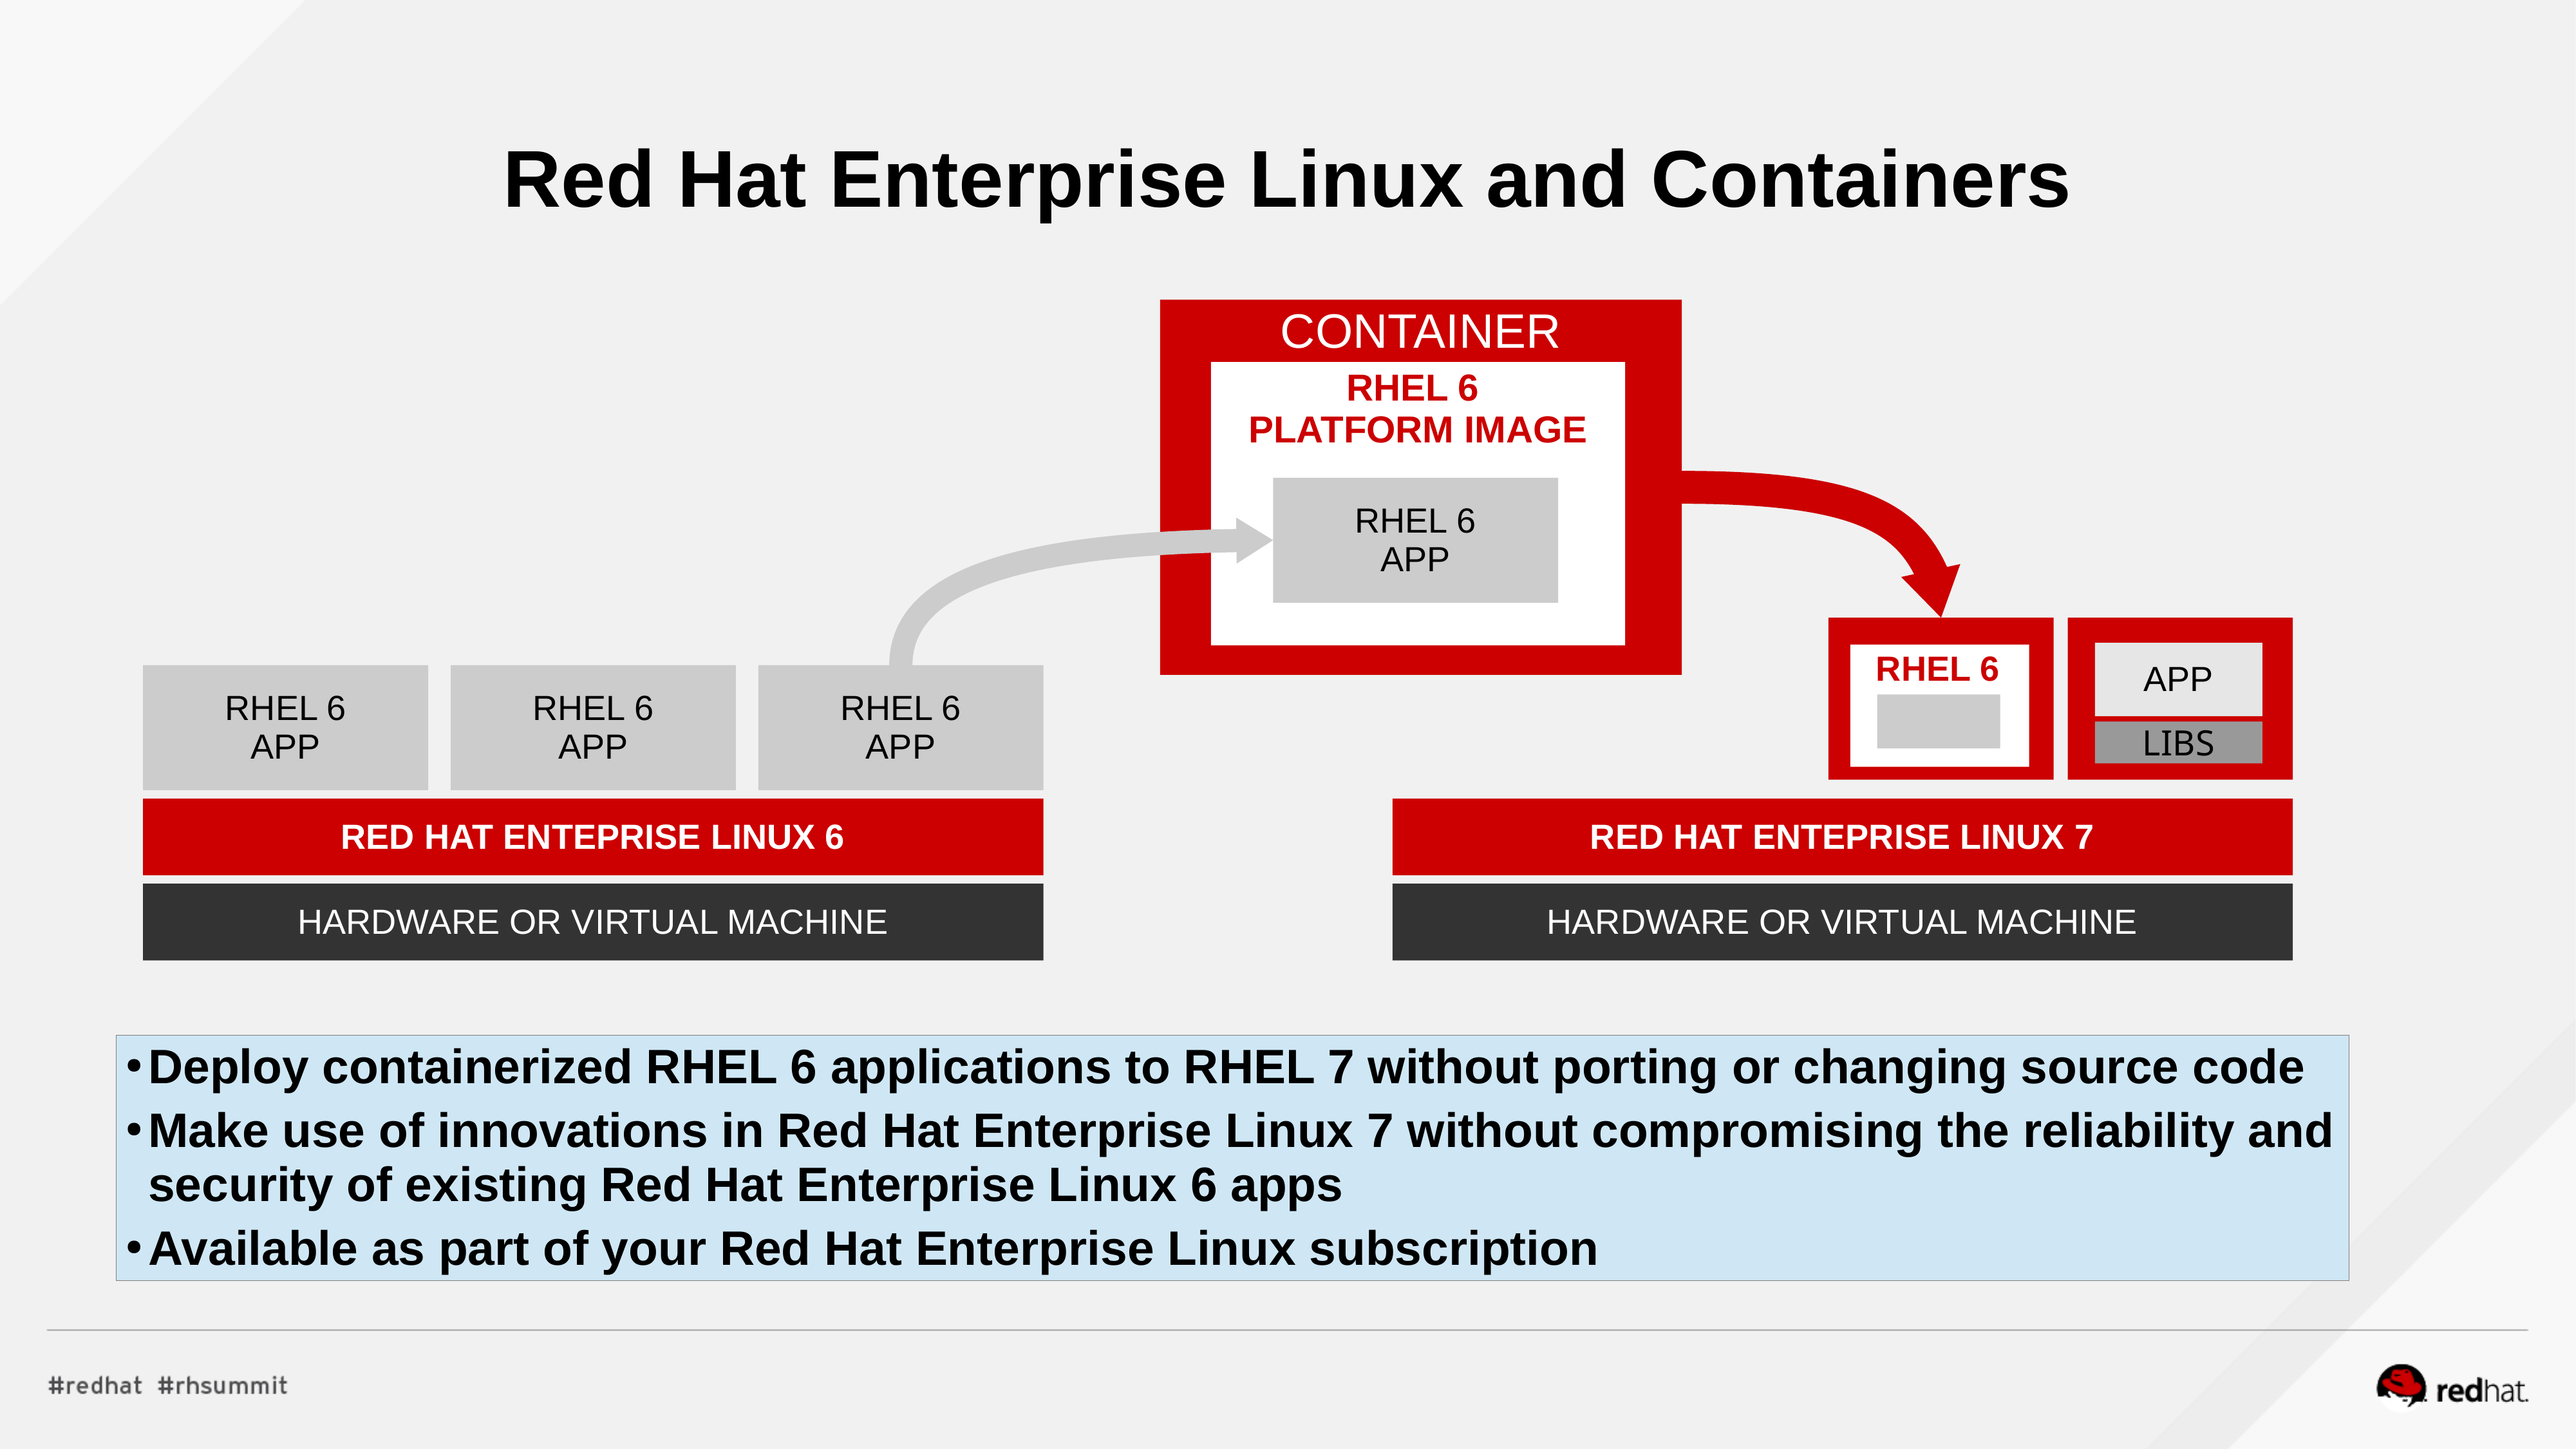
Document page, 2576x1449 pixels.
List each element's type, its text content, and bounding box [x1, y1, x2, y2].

text_box HARDWARE OR VIRTUAL MACHINE [143, 884, 1044, 961]
text_box RHEL 6 PLATFORM IMAGE [1210, 362, 1626, 646]
text_box LIBS [2094, 721, 2262, 764]
text_box RED HAT ENTEPRISE LINUX 6 [143, 799, 1044, 876]
text_box HARDWARE OR VIRTUAL MACHINE [1392, 884, 2293, 961]
text_box RHEL 6 APP [143, 665, 429, 790]
text_box [2067, 618, 2293, 780]
text_box RHEL 6 APP [1273, 477, 1559, 603]
text_box RHEL 6 APP [758, 665, 1044, 790]
text_box [1828, 618, 2054, 780]
title Red Hat Enterprise Linux and Containers [129, 57, 2447, 300]
text_box RHEL 6 [1850, 644, 2029, 767]
text_box APP [2094, 643, 2262, 717]
text_box CONTAINER [1160, 299, 1682, 675]
text_box Deploy containerized RHEL 6 applications to RHEL 7 without porting or changing source code Make use of innovations in Red Hat Enterprise Linux 7 without compromising the reliability and security of existing Red Hat Enterprise Linux 6 apps Available as part of your Red Hat Enterprise Linux subscription [116, 1035, 2349, 1281]
text_box RHEL 6 APP [451, 665, 736, 790]
picture [0, 0, 2576, 1449]
text_box RED HAT ENTEPRISE LINUX 7 [1392, 799, 2293, 876]
